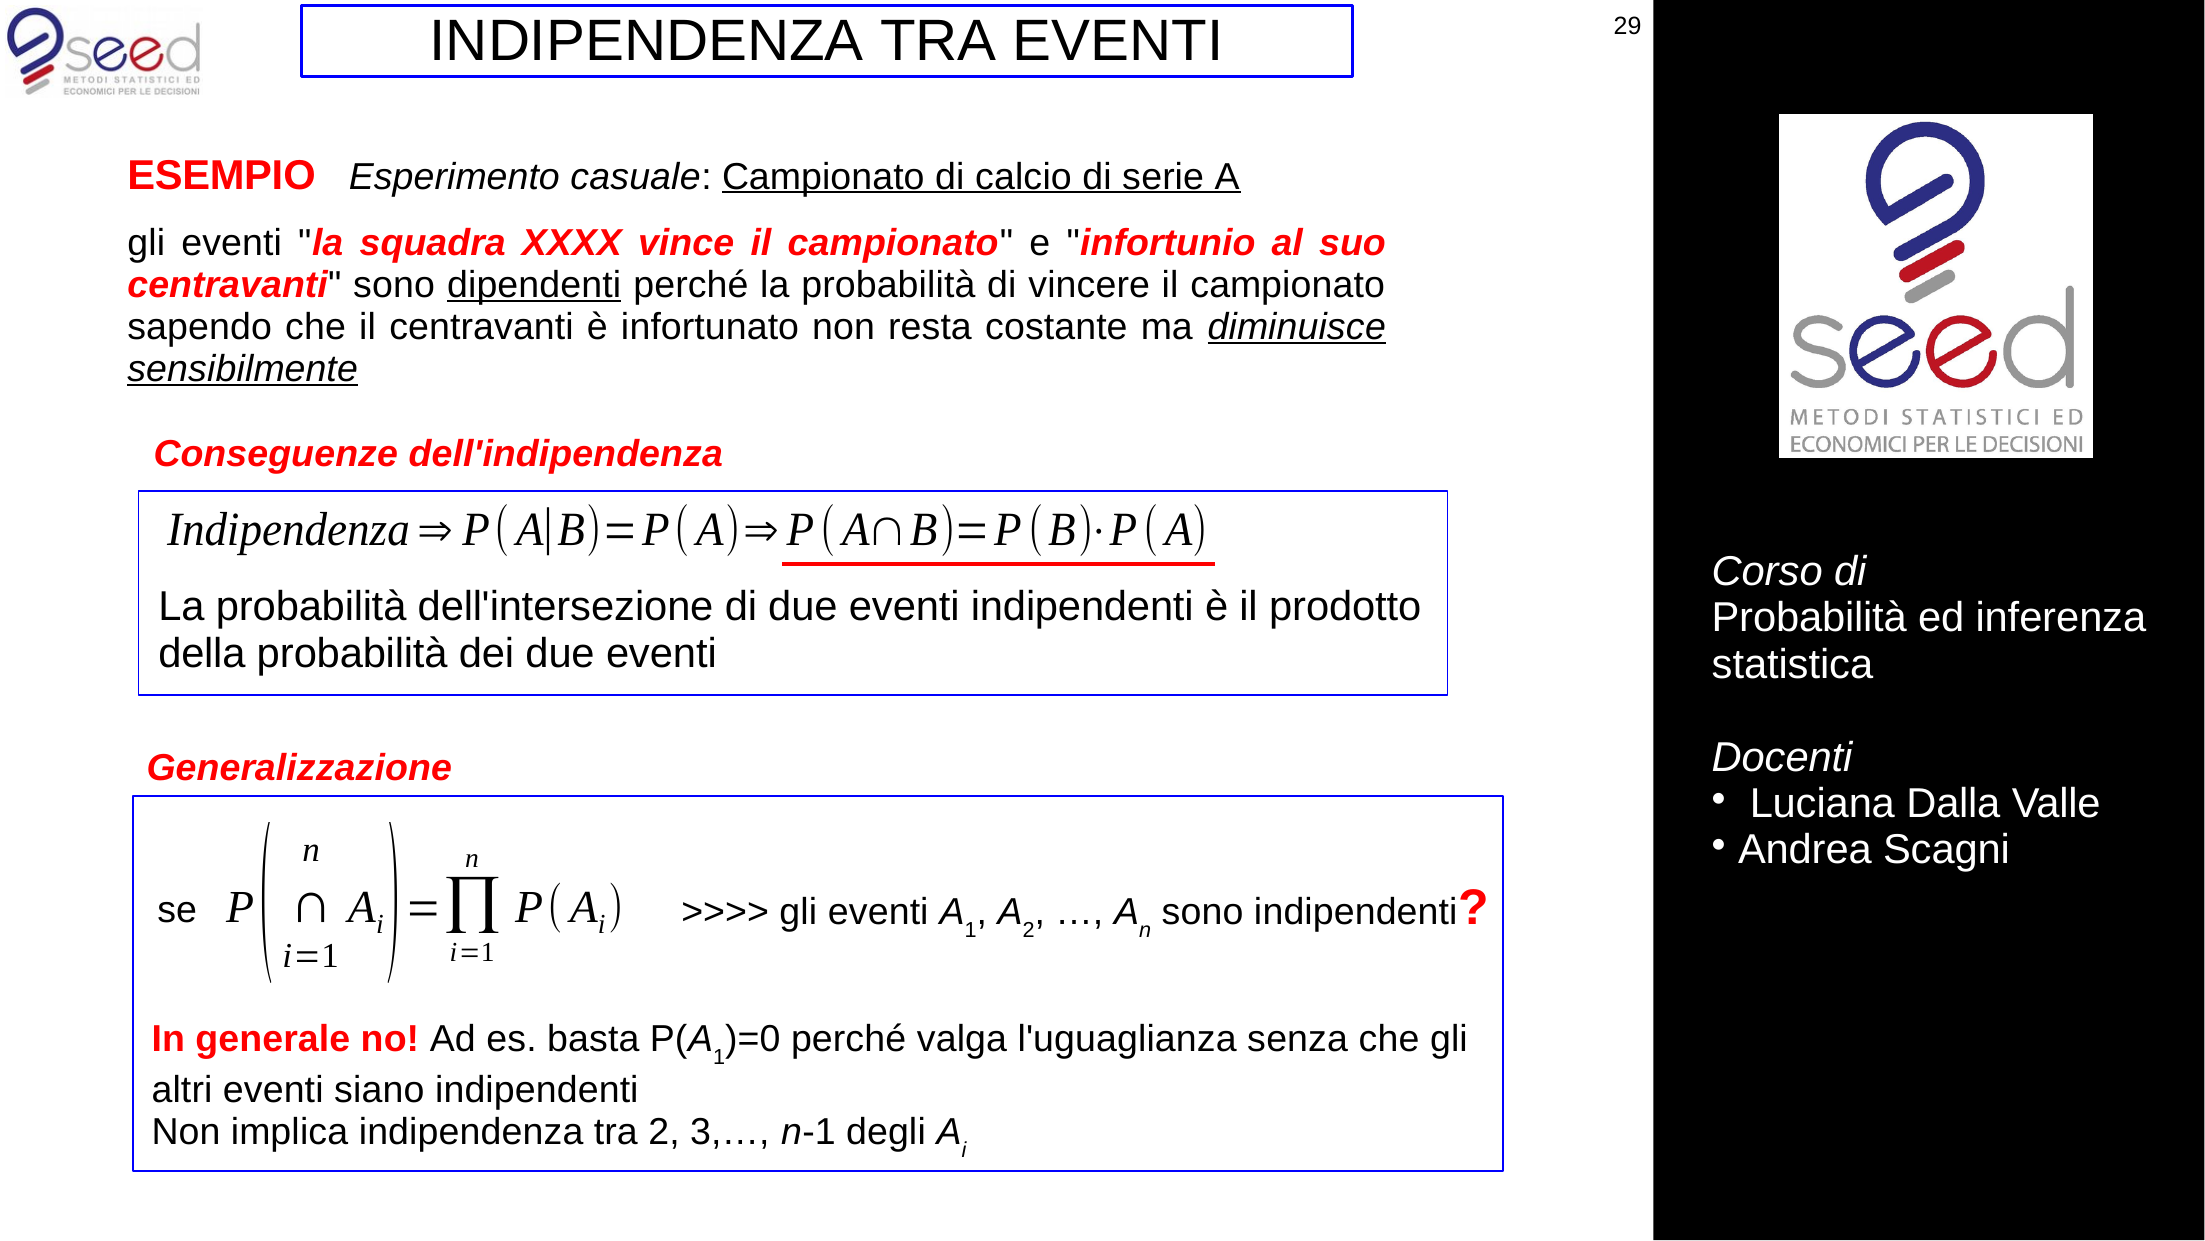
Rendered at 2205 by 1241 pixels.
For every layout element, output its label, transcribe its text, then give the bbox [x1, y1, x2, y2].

text_box Generalizzazione [146, 746, 684, 792]
text_box Conseguenze dell'indipendenza [153, 432, 725, 478]
text_box La probabilità dell'intersezione di due eventi indipendenti è il prodotto della probabilità dei due eventi [158, 583, 1434, 680]
picture [5, 5, 203, 98]
text_box >>>> gli eventi A1, A2, …, An sono indipendenti? [681, 879, 1489, 944]
chart [151, 822, 630, 983]
picture [1779, 114, 2093, 458]
text_box ESEMPIO Esperimento casuale: Campionato di calcio di serie A gli eventi "la squadra XXXX vince il campionato" e "infortunio al suo centravanti" sono dipendenti perché la probabilità di vincere il campionato sapendo che il centravanti è infortunato non resta costante ma diminuisce sensibilmente [127, 151, 1522, 401]
chart [157, 503, 1215, 558]
text_box In generale no! Ad es. basta P(A1)=0 perché valga l'uguaglianza senza che gli altri eventi siano indipendenti Non implica indipendenza tra 2, 3,…, n-1 degli Ai [151, 1017, 1479, 1162]
text_box INDIPENDENZA TRA EVENTI [301, 5, 1353, 77]
